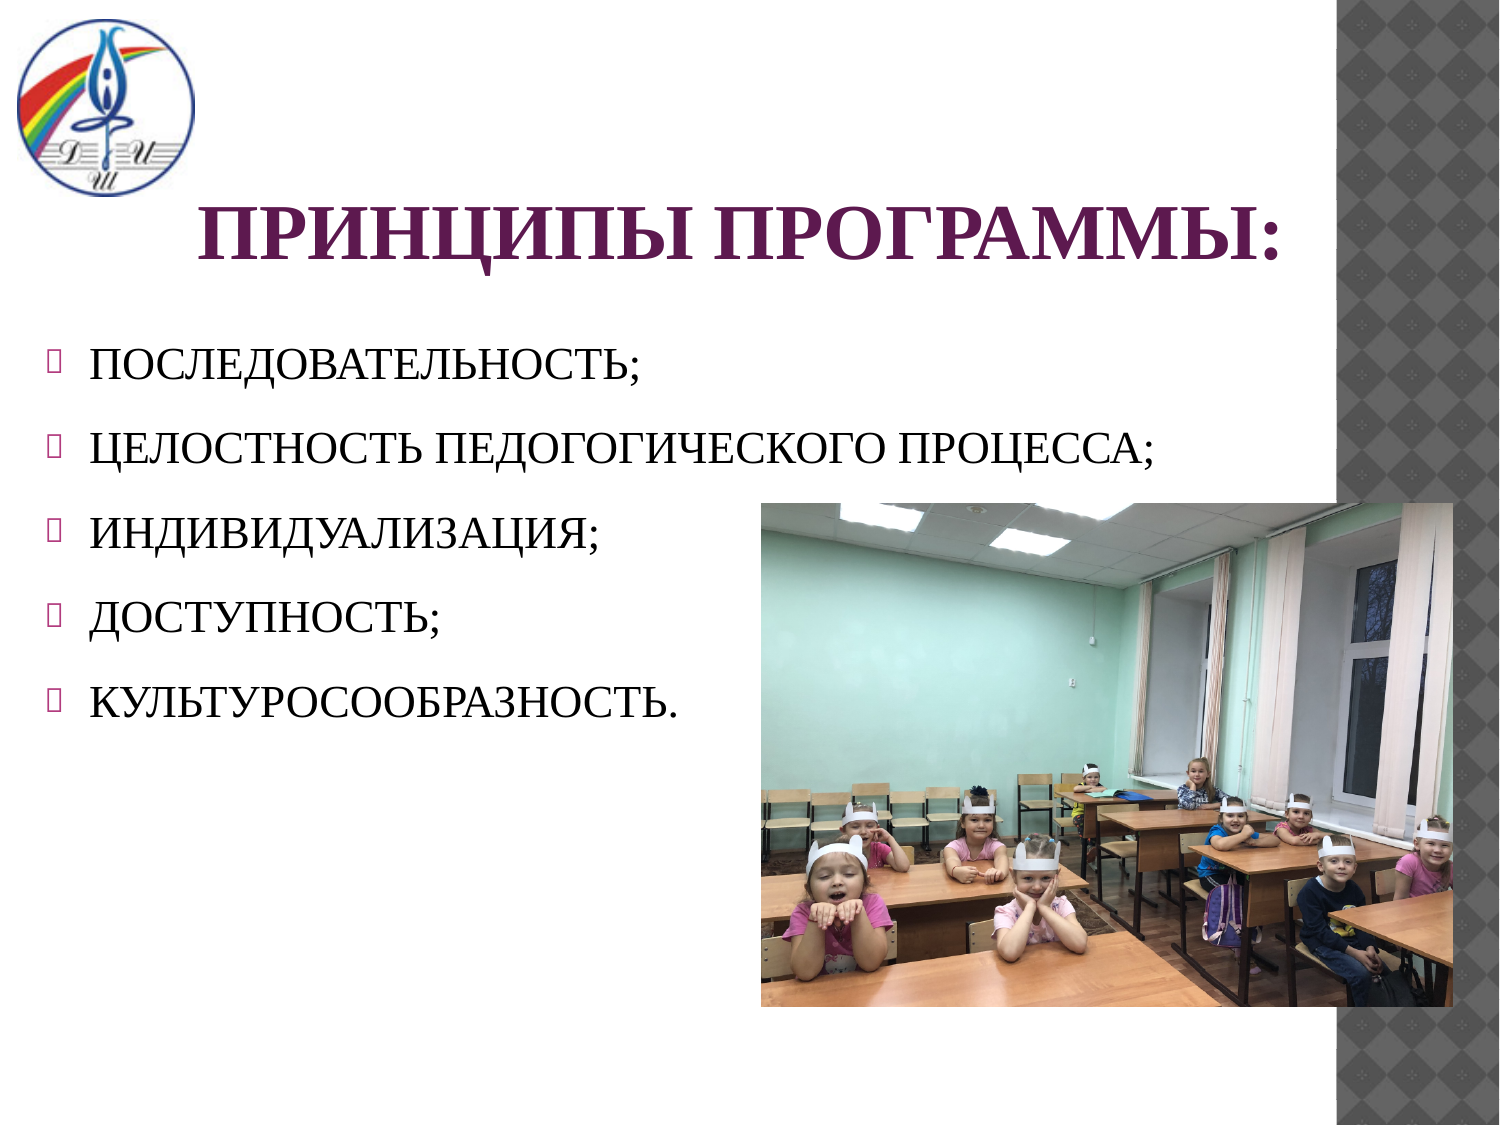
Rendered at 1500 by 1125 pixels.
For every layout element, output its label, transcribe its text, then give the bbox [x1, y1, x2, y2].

title ПРИНЦИПЫ ПРОГРАММЫ: [183, 172, 1317, 276]
list ПОСЛЕДОВАТЕЛЬНОСТЬ; ЦЕЛОСТНОСТЬ ПЕДОГОГИЧЕСКОГО ПРОЦЕССА; ИНДИВИДУАЛИЗАЦИЯ; ДОСТУПНОСТЬ; КУЛЬТУРОСООБРАЗНОСТЬ. [29, 326, 1217, 792]
picture [761, 0, 1500, 1125]
picture [17, 19, 195, 197]
